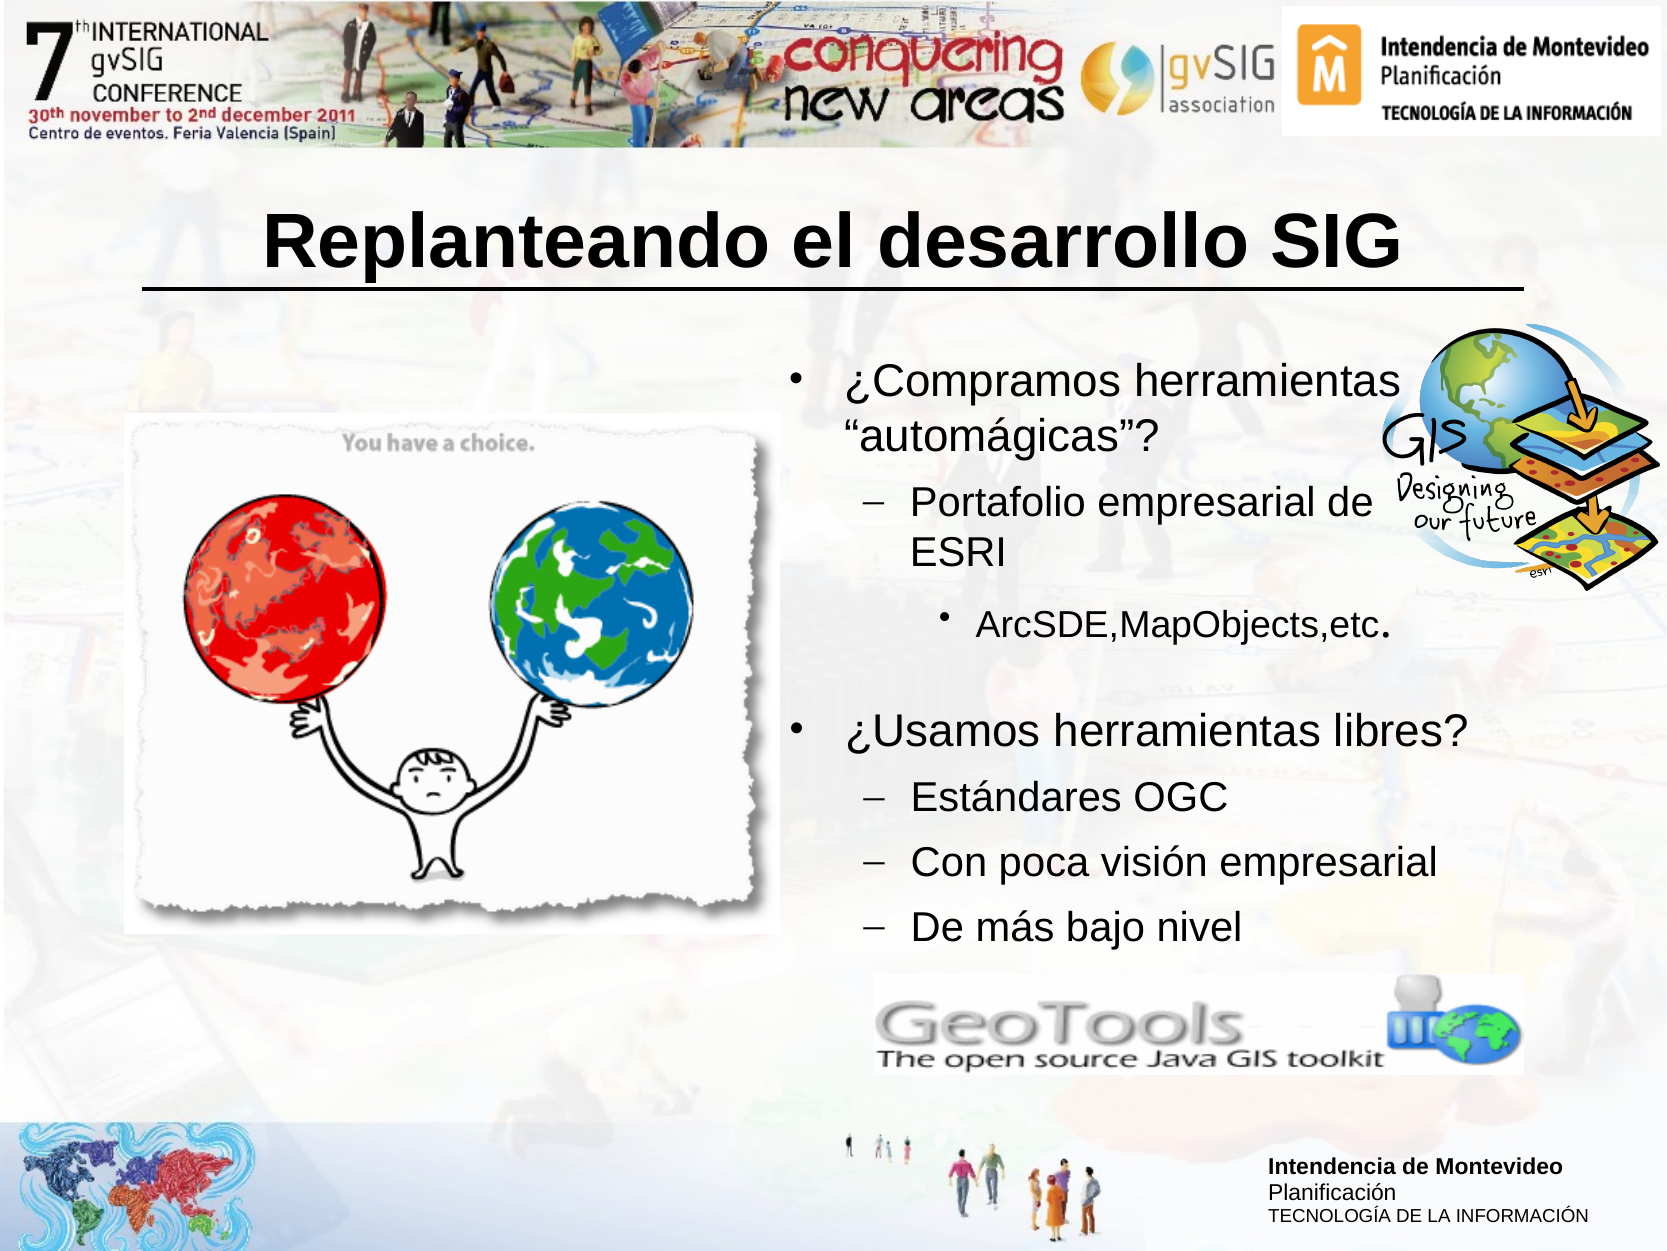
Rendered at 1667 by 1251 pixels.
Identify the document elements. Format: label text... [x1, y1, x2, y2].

picture [0, 0, 1667, 1251]
list ¿Usamos herramientas libres? Estándares OGC Con poca visión empresarial De más bajo nivel [773, 693, 1500, 1135]
list ¿Compramos herramientas “automágicas”? Portafolio empresarial de ESRI ArcSDE,MapObjects,etc. [773, 342, 1447, 693]
title Replanteando el desarrollo SIG [124, 182, 1542, 291]
